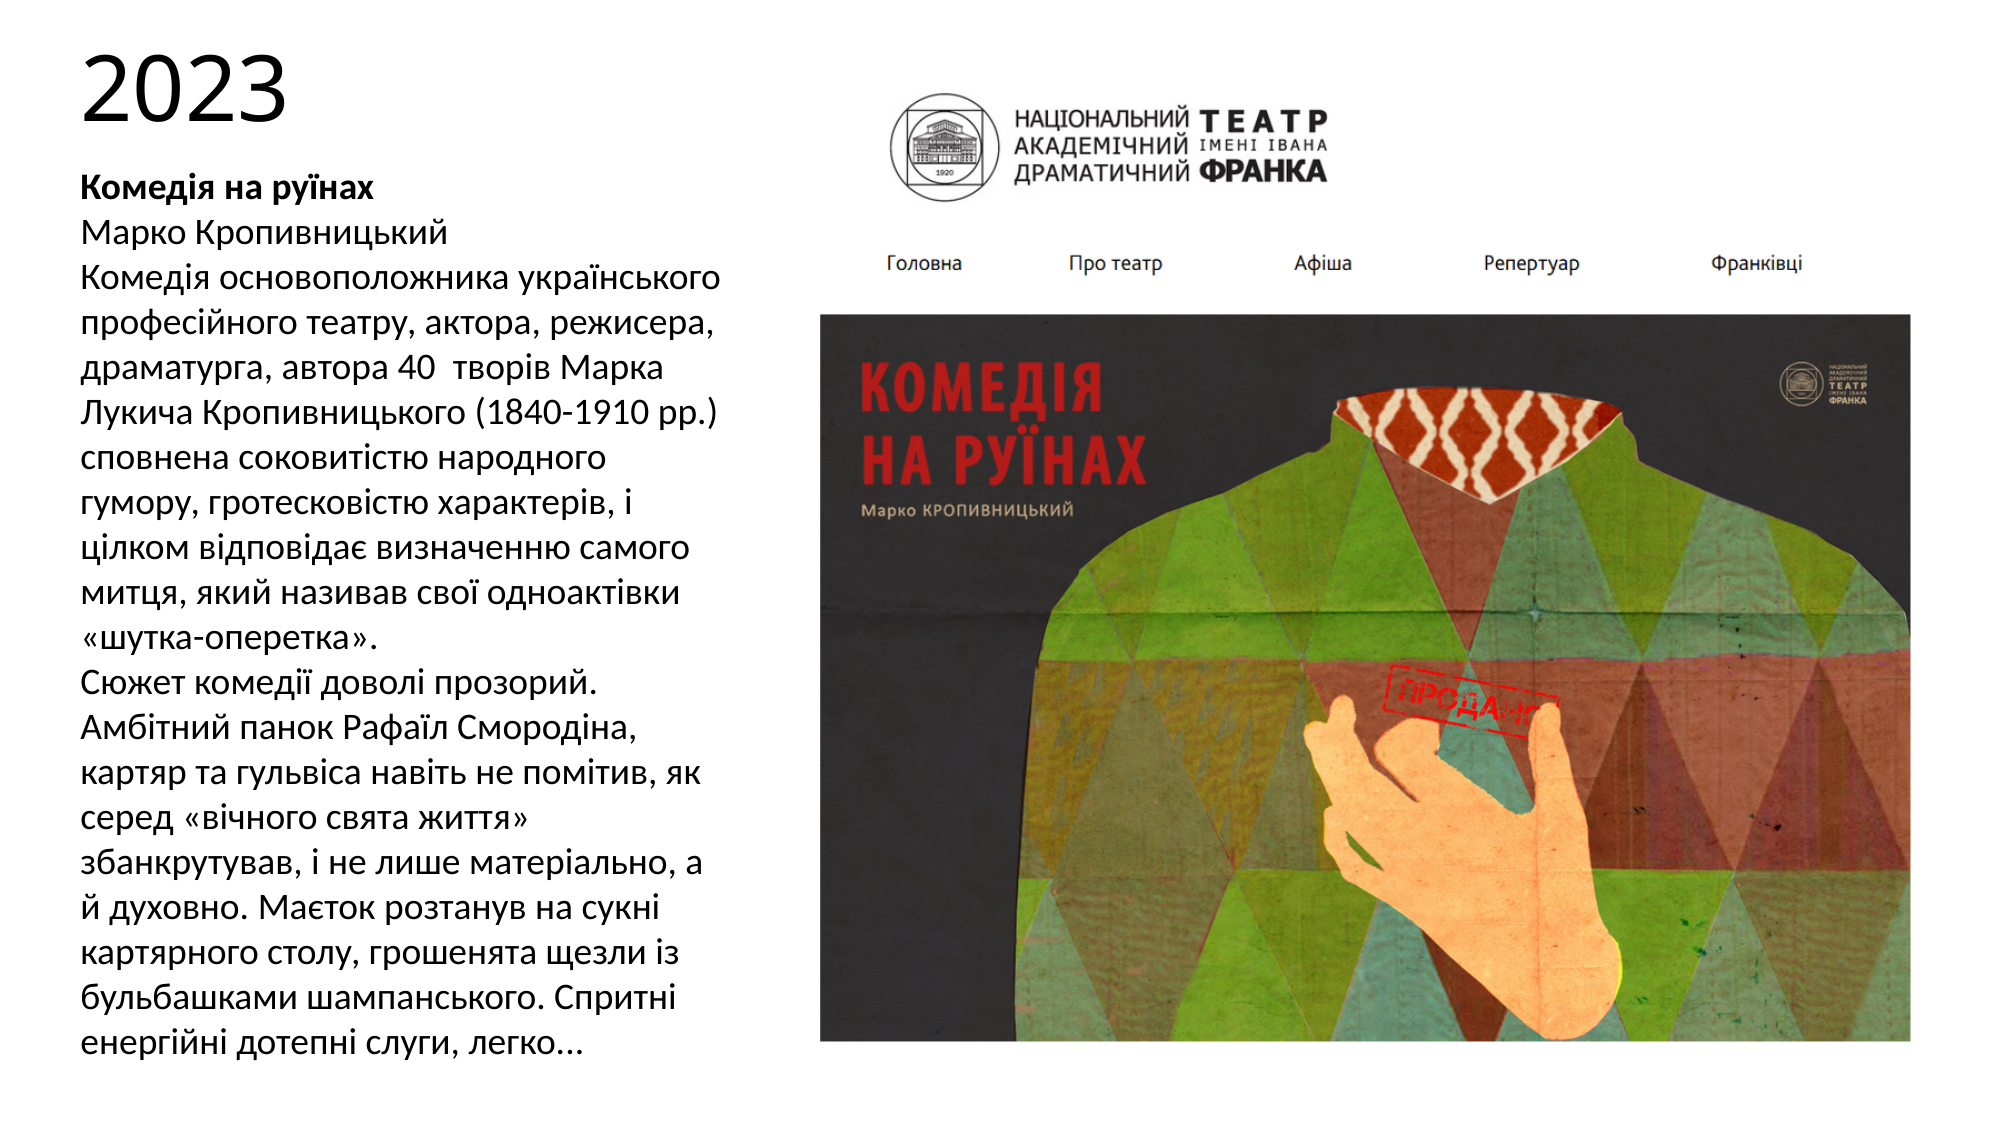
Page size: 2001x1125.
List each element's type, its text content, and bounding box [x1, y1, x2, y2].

text_box Комедія на руїнах Марко Кропивницький Комедія основоположника українського професійного театру, актора, режисера, драматурга, автора 40 творів Марка Лукича Кропивницького (1840-1910 рр.) сповнена соковитістю народного гумору, гротесковістю характерів, і цілком відповідає визначенню самого митця, який називав свої одноактівки «шутка-оперетка». Сюжет комедії доволі прозорий. Амбітний панок Рафаїл Смородіна, картяр та гульвіса навіть не помітив, як серед «вічного свята життя» збанкрутував, і не лише матеріально, а й духовно. Маєток розтанув на сукні картярного столу, грошенята щезли із бульбашками шампанського. Спритні енергійні дотепні слуги, легко... [65, 154, 744, 1079]
title 2023 [65, 0, 1791, 201]
picture [798, 91, 1935, 1066]
